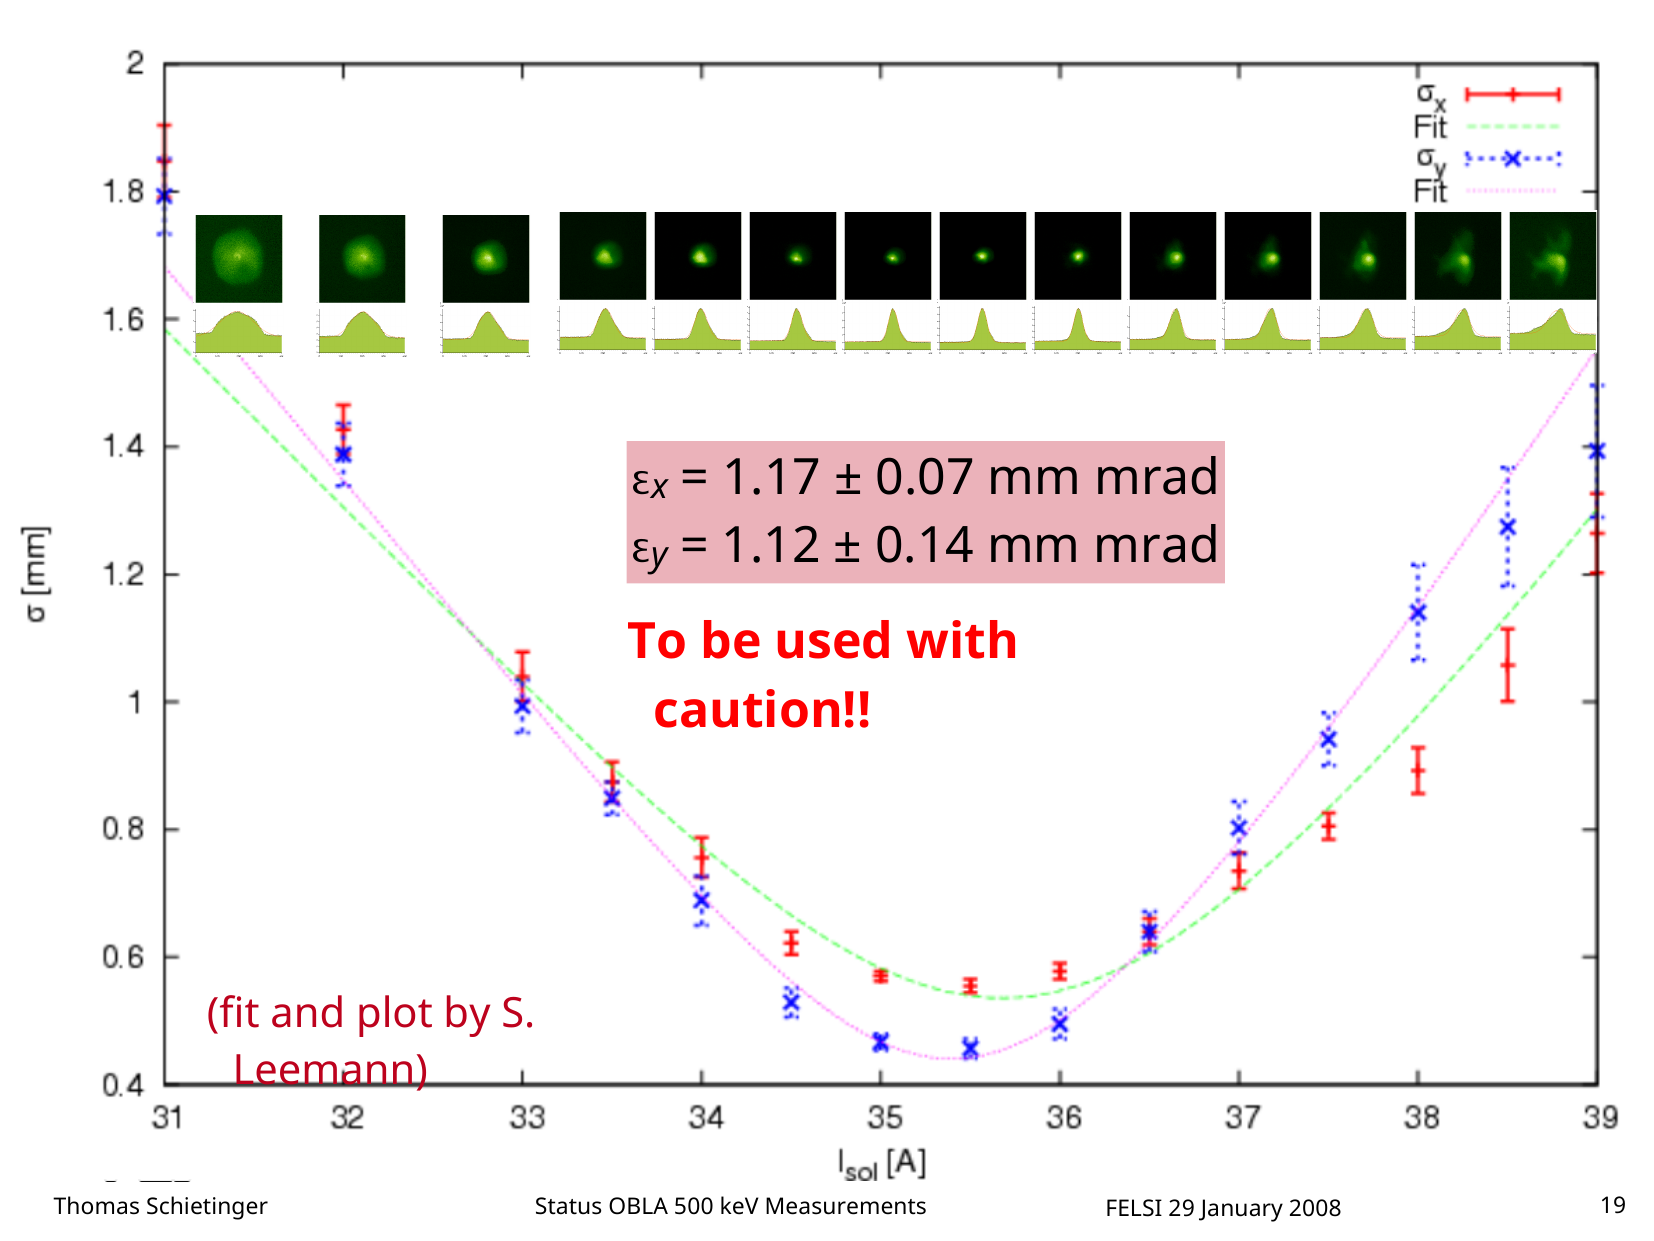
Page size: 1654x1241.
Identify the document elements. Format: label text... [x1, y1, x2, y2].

text_box (fit and plot by S. Leemann) [203, 982, 738, 1045]
text_box x = 1.17 ± 0.07 mm mrad y = 1.12 ± 0.14 mm mrad [626, 441, 1225, 584]
text_box To be used with caution!! [624, 605, 1245, 668]
picture [0, 25, 1651, 1190]
